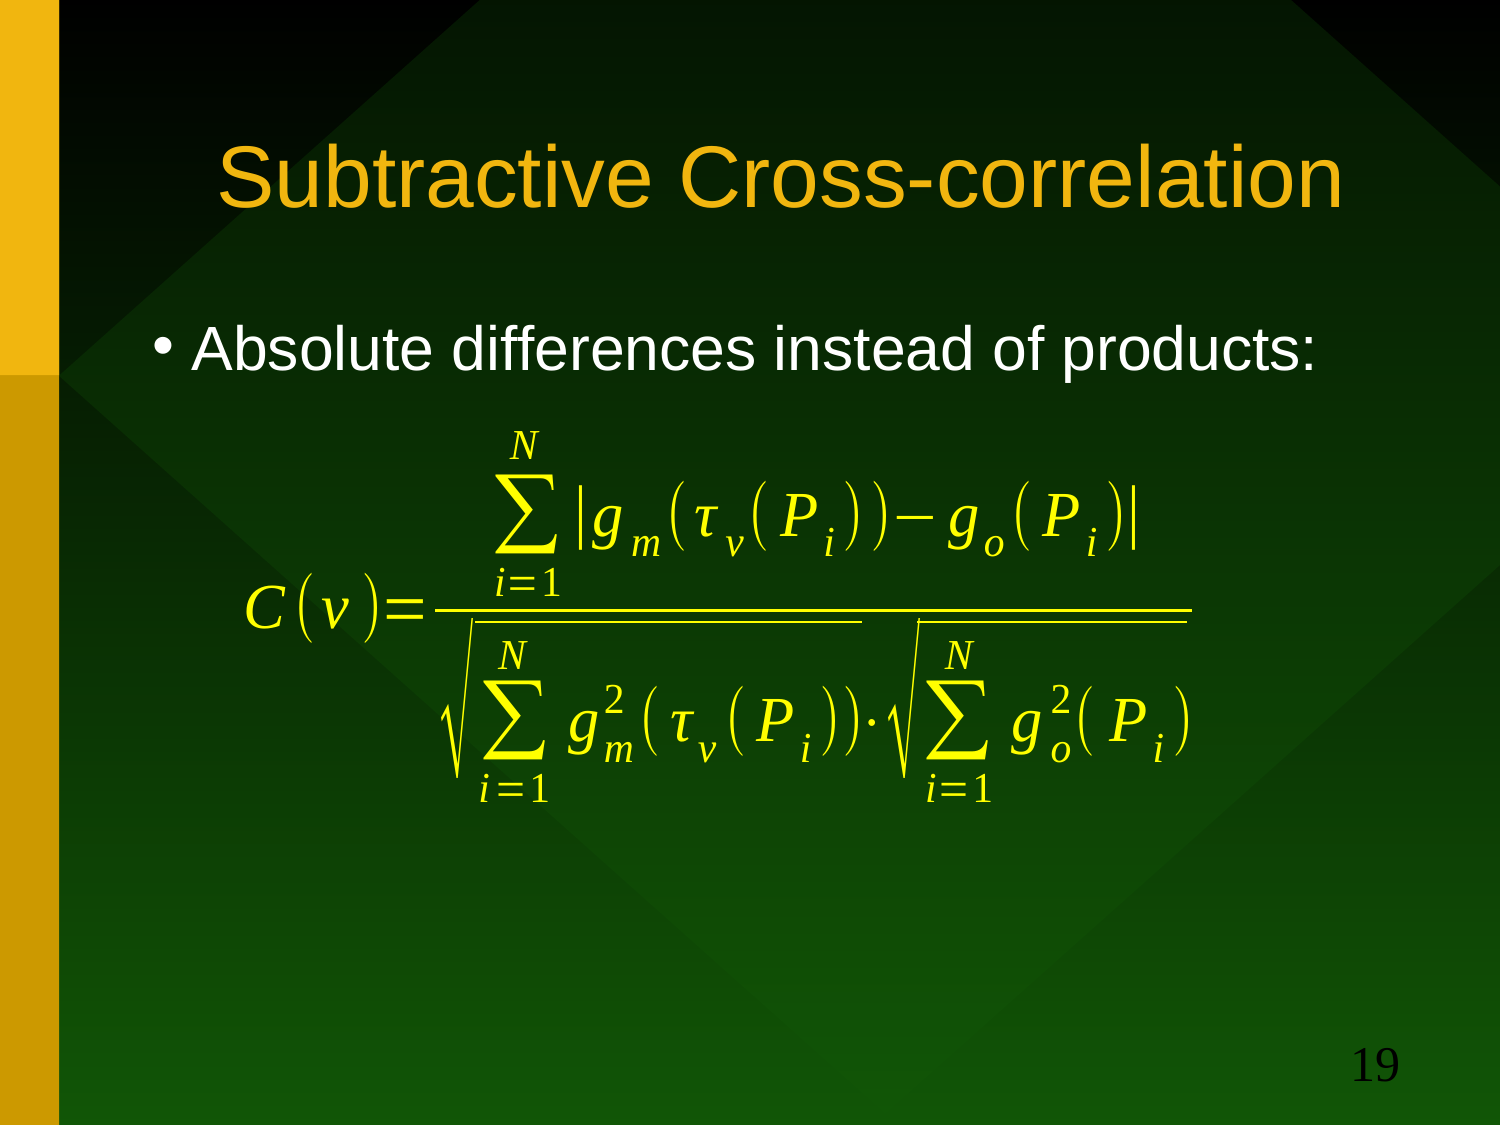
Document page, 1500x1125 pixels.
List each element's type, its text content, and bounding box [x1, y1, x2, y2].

title Subtractive Cross-correlation [99, 87, 1463, 276]
chart [227, 423, 1218, 813]
text_box Absolute differences instead of products: [137, 299, 1335, 391]
